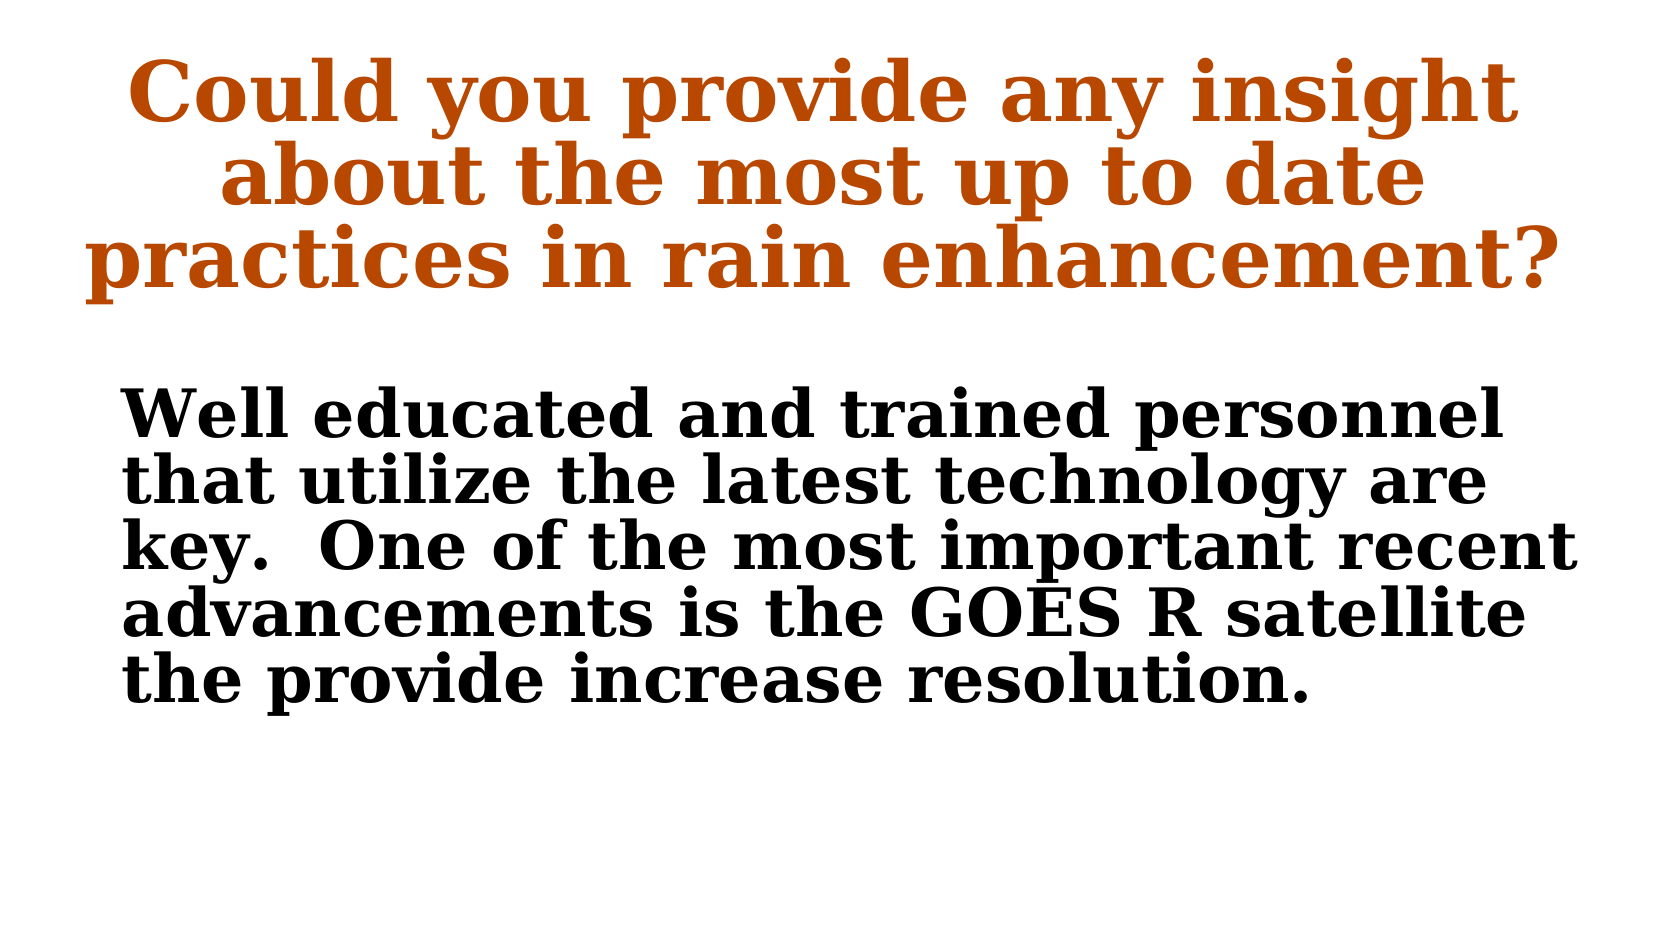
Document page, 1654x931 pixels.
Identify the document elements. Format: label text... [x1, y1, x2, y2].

title Could you provide any insight about the most up to date practices in rain enhancement? [0, 47, 1648, 313]
list Well educated and trained personnel that utilize the latest technology are key. One of the most important recent advancements is the GOES R satellite the provide increase resolution. [23, 384, 1597, 924]
